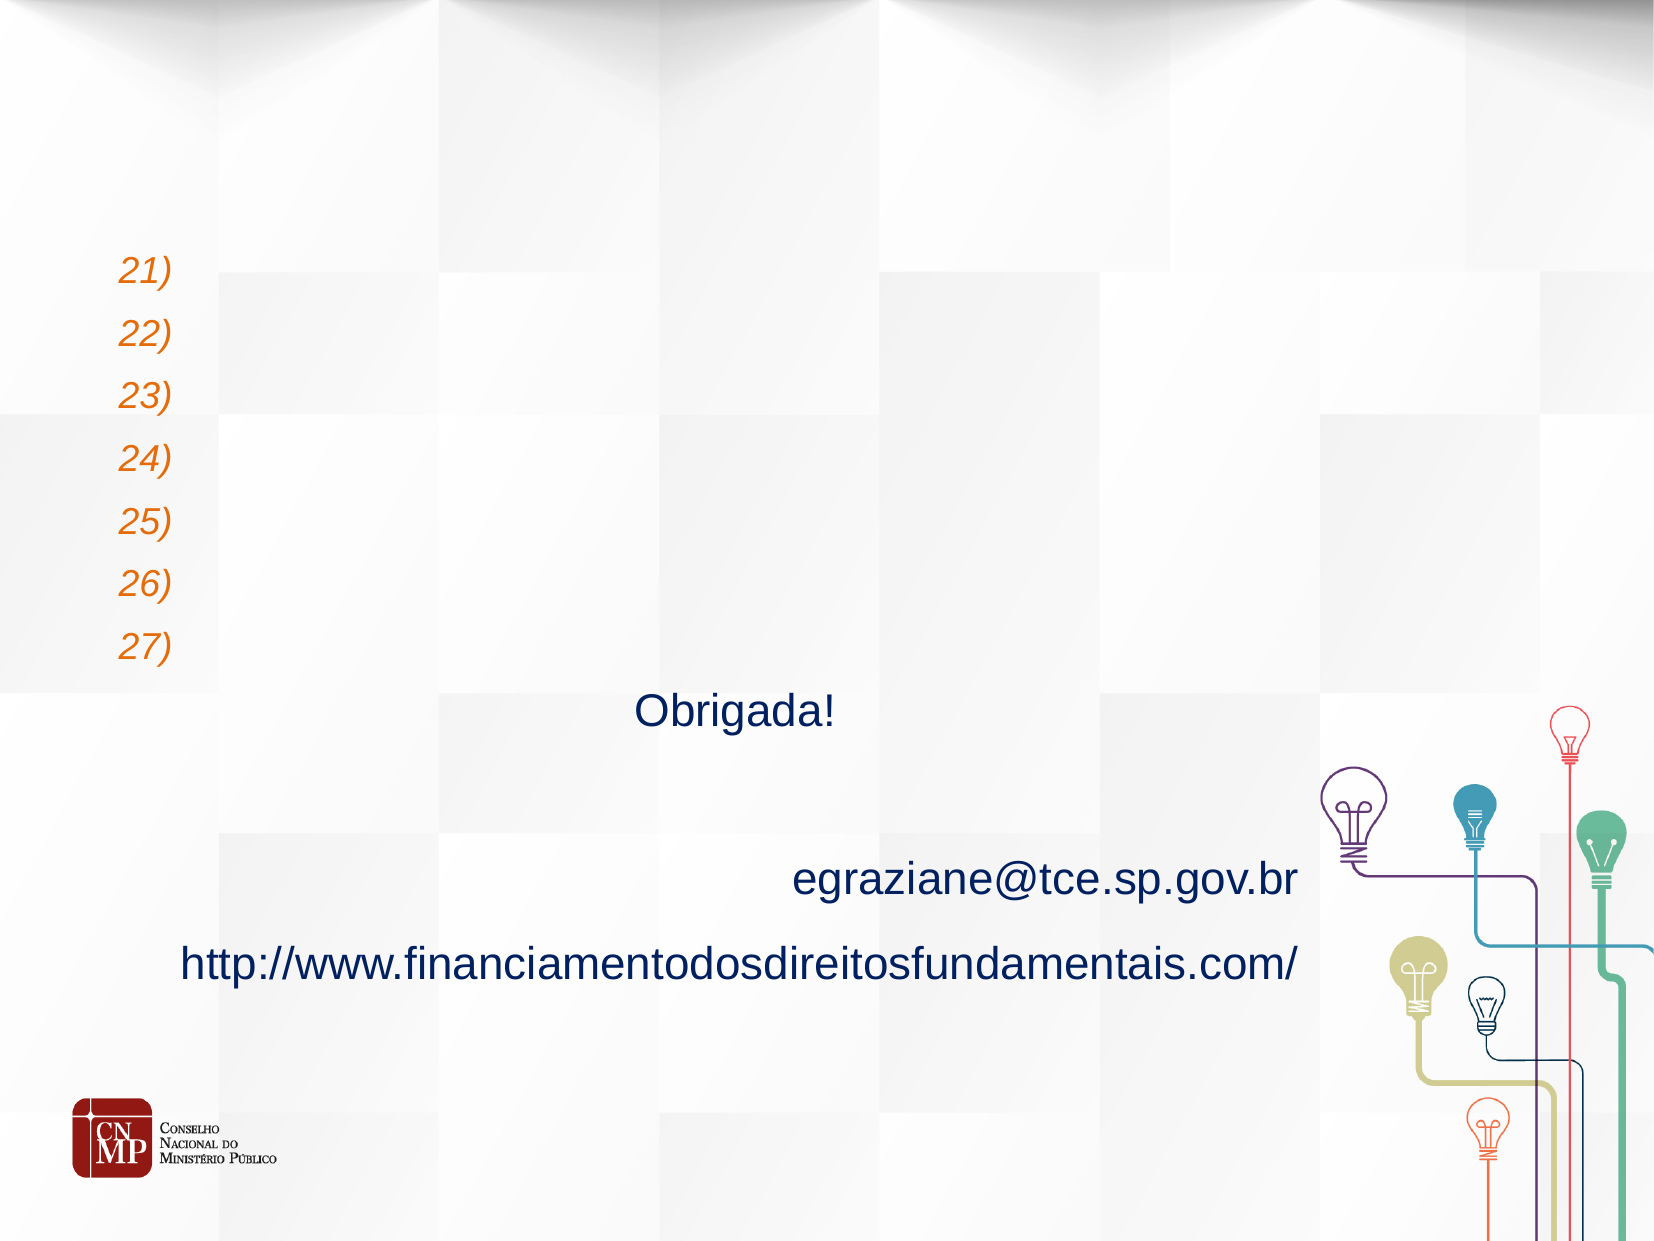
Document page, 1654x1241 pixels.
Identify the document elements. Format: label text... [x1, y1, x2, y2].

list Obrigada! egraziane@tce.sp.gov.br http://www.financiamentodosdireitosfundamentais.com/ [82, 242, 1300, 1058]
